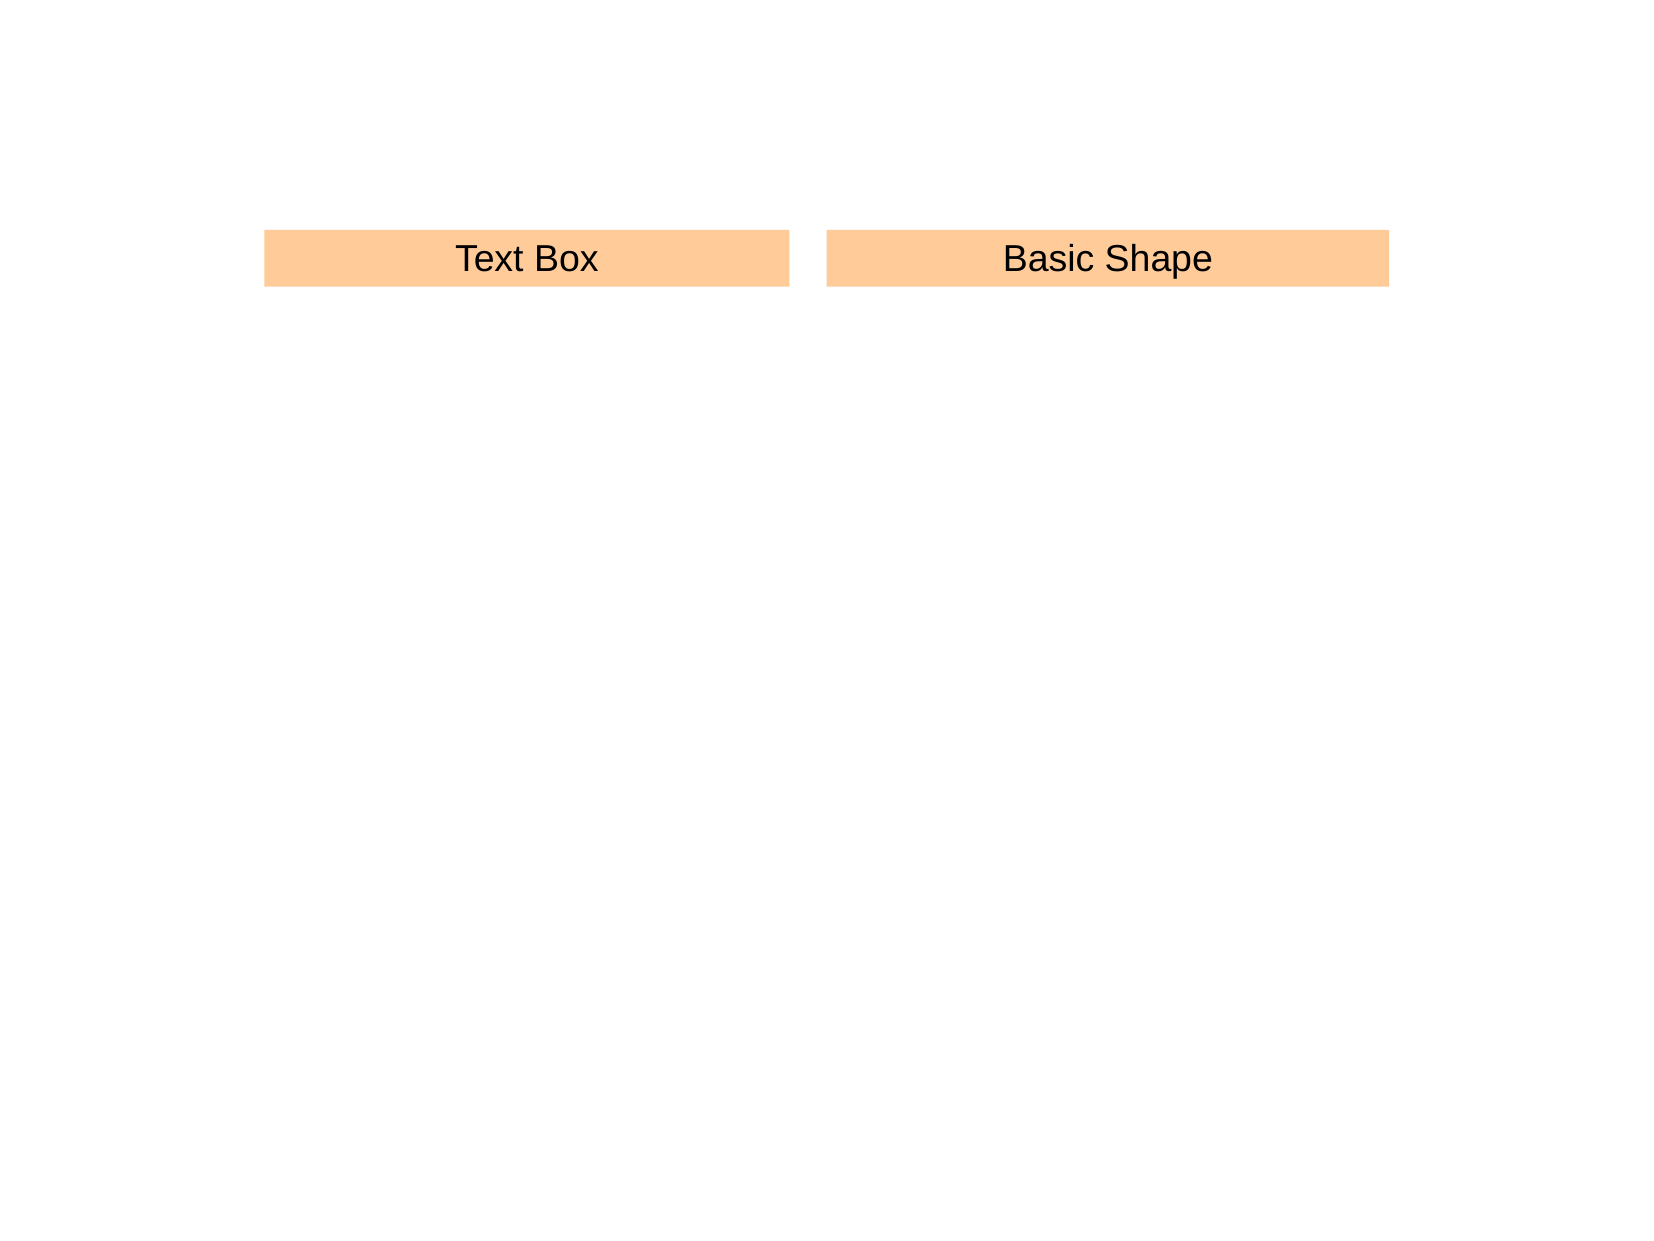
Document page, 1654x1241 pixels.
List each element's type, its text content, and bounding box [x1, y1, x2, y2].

text_box Text Box [264, 229, 790, 287]
text_box Basic Shape [826, 229, 1390, 287]
